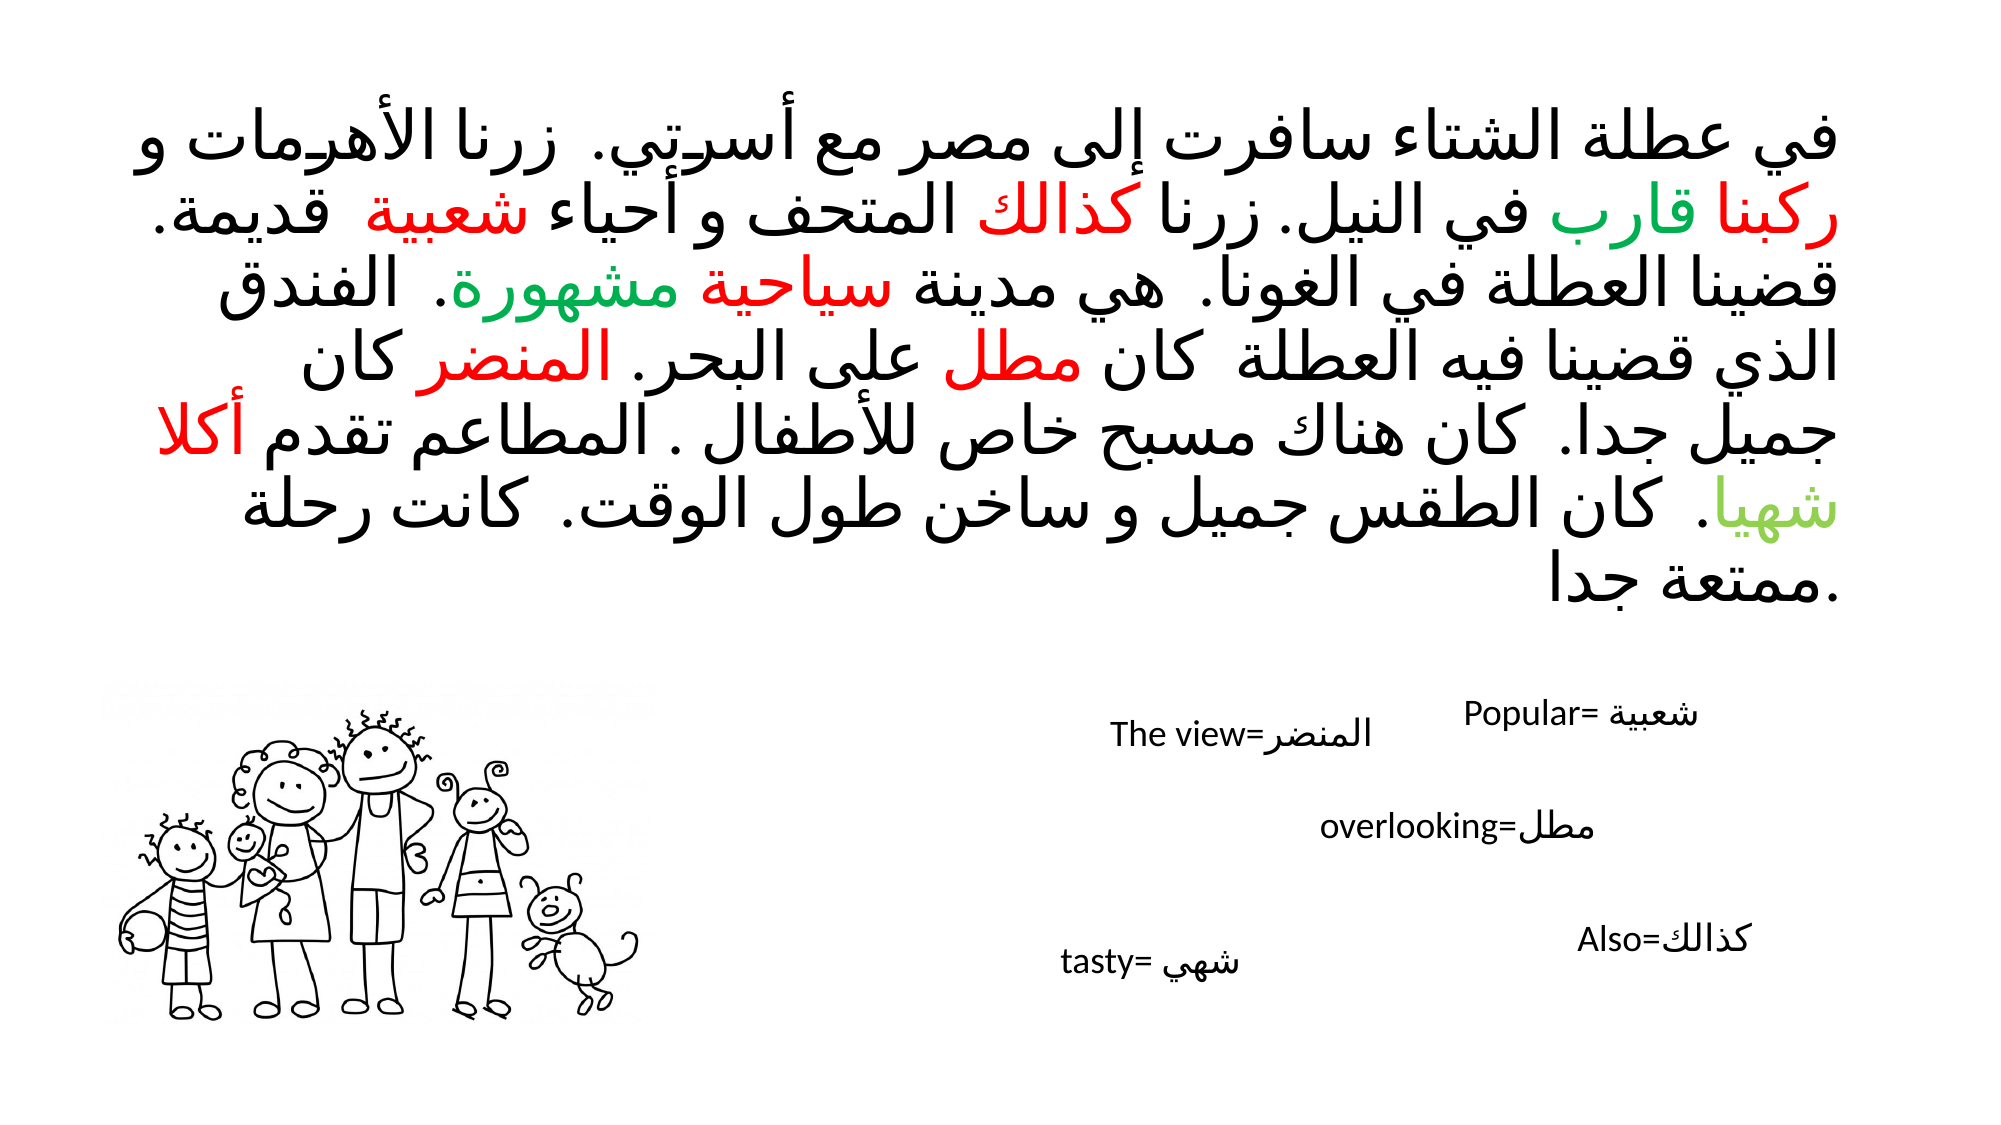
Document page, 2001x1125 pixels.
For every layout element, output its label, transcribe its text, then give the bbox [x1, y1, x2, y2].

text_box tasty= شهي [1045, 928, 1526, 989]
text_box The view=المنضر [1095, 701, 1661, 763]
picture [101, 680, 655, 1049]
text_box Popular= شعبية [1448, 680, 1922, 742]
title في عطلة الشتاء سافرت إلى مصر مع أسرتي. زرنا الأهرمات و ركبنا قارب في النيل. زرنا كذالك المتحف و أحياء شعبية قديمة. قضينا العطلة في الغونا. هي مدينة سياحية مشهورة. الفندق الذي قضينا فيه العطلة كان مطل على البحر. المنضر كان جميل جدا. كان هناك مسبح خاص للأطفال . المطاعم تقدم أكلا شهيا. كان الطقس جميل و ساخن طول الوقت. كانت رحلة ممتعة جدا. [121, 59, 1863, 657]
text_box Also=كذالك [1562, 906, 1941, 967]
text_box overlooking=مطل [1304, 793, 1661, 855]
